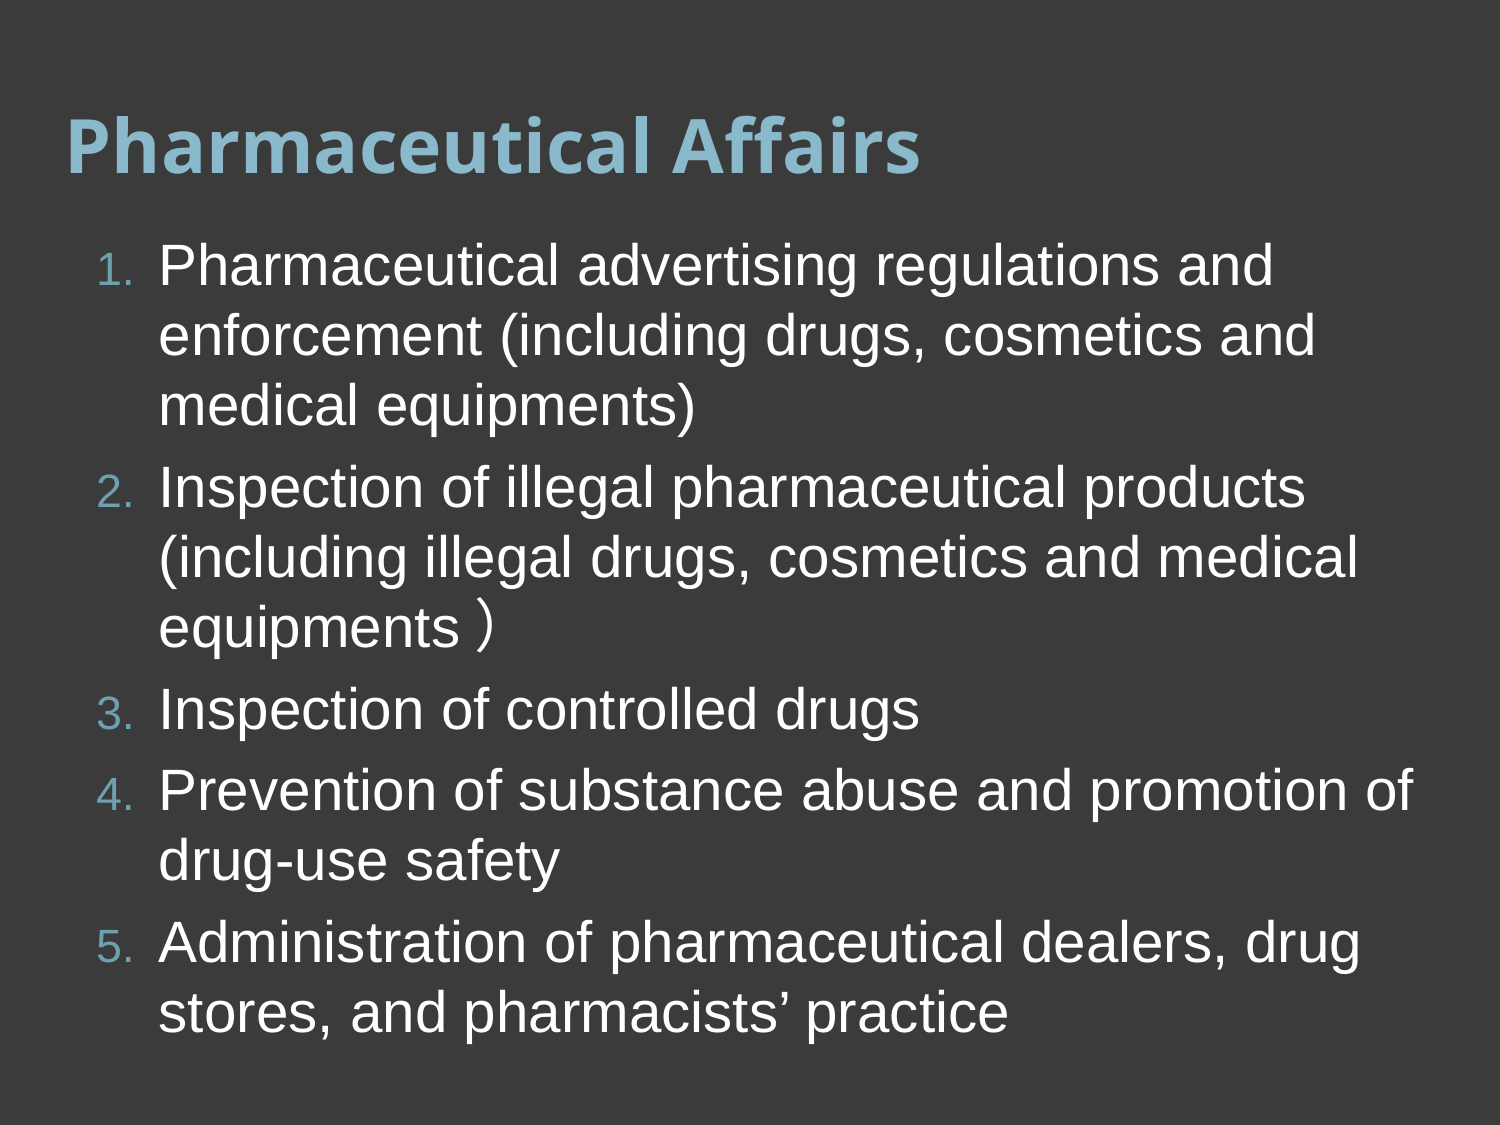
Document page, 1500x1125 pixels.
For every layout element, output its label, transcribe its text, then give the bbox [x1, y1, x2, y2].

list Pharmaceutical advertising regulations and enforcement (including drugs, cosmetics and medical equipments) Inspection of illegal pharmaceutical products (including illegal drugs, cosmetics and medical equipments） Inspection of controlled drugs Prevention of substance abuse and promotion of drug-use safety Administration of pharmaceutical dealers, drug stores, and pharmacists’ practice [75, 220, 1500, 963]
text_box Pharmaceutical Affairs [49, 74, 1475, 213]
